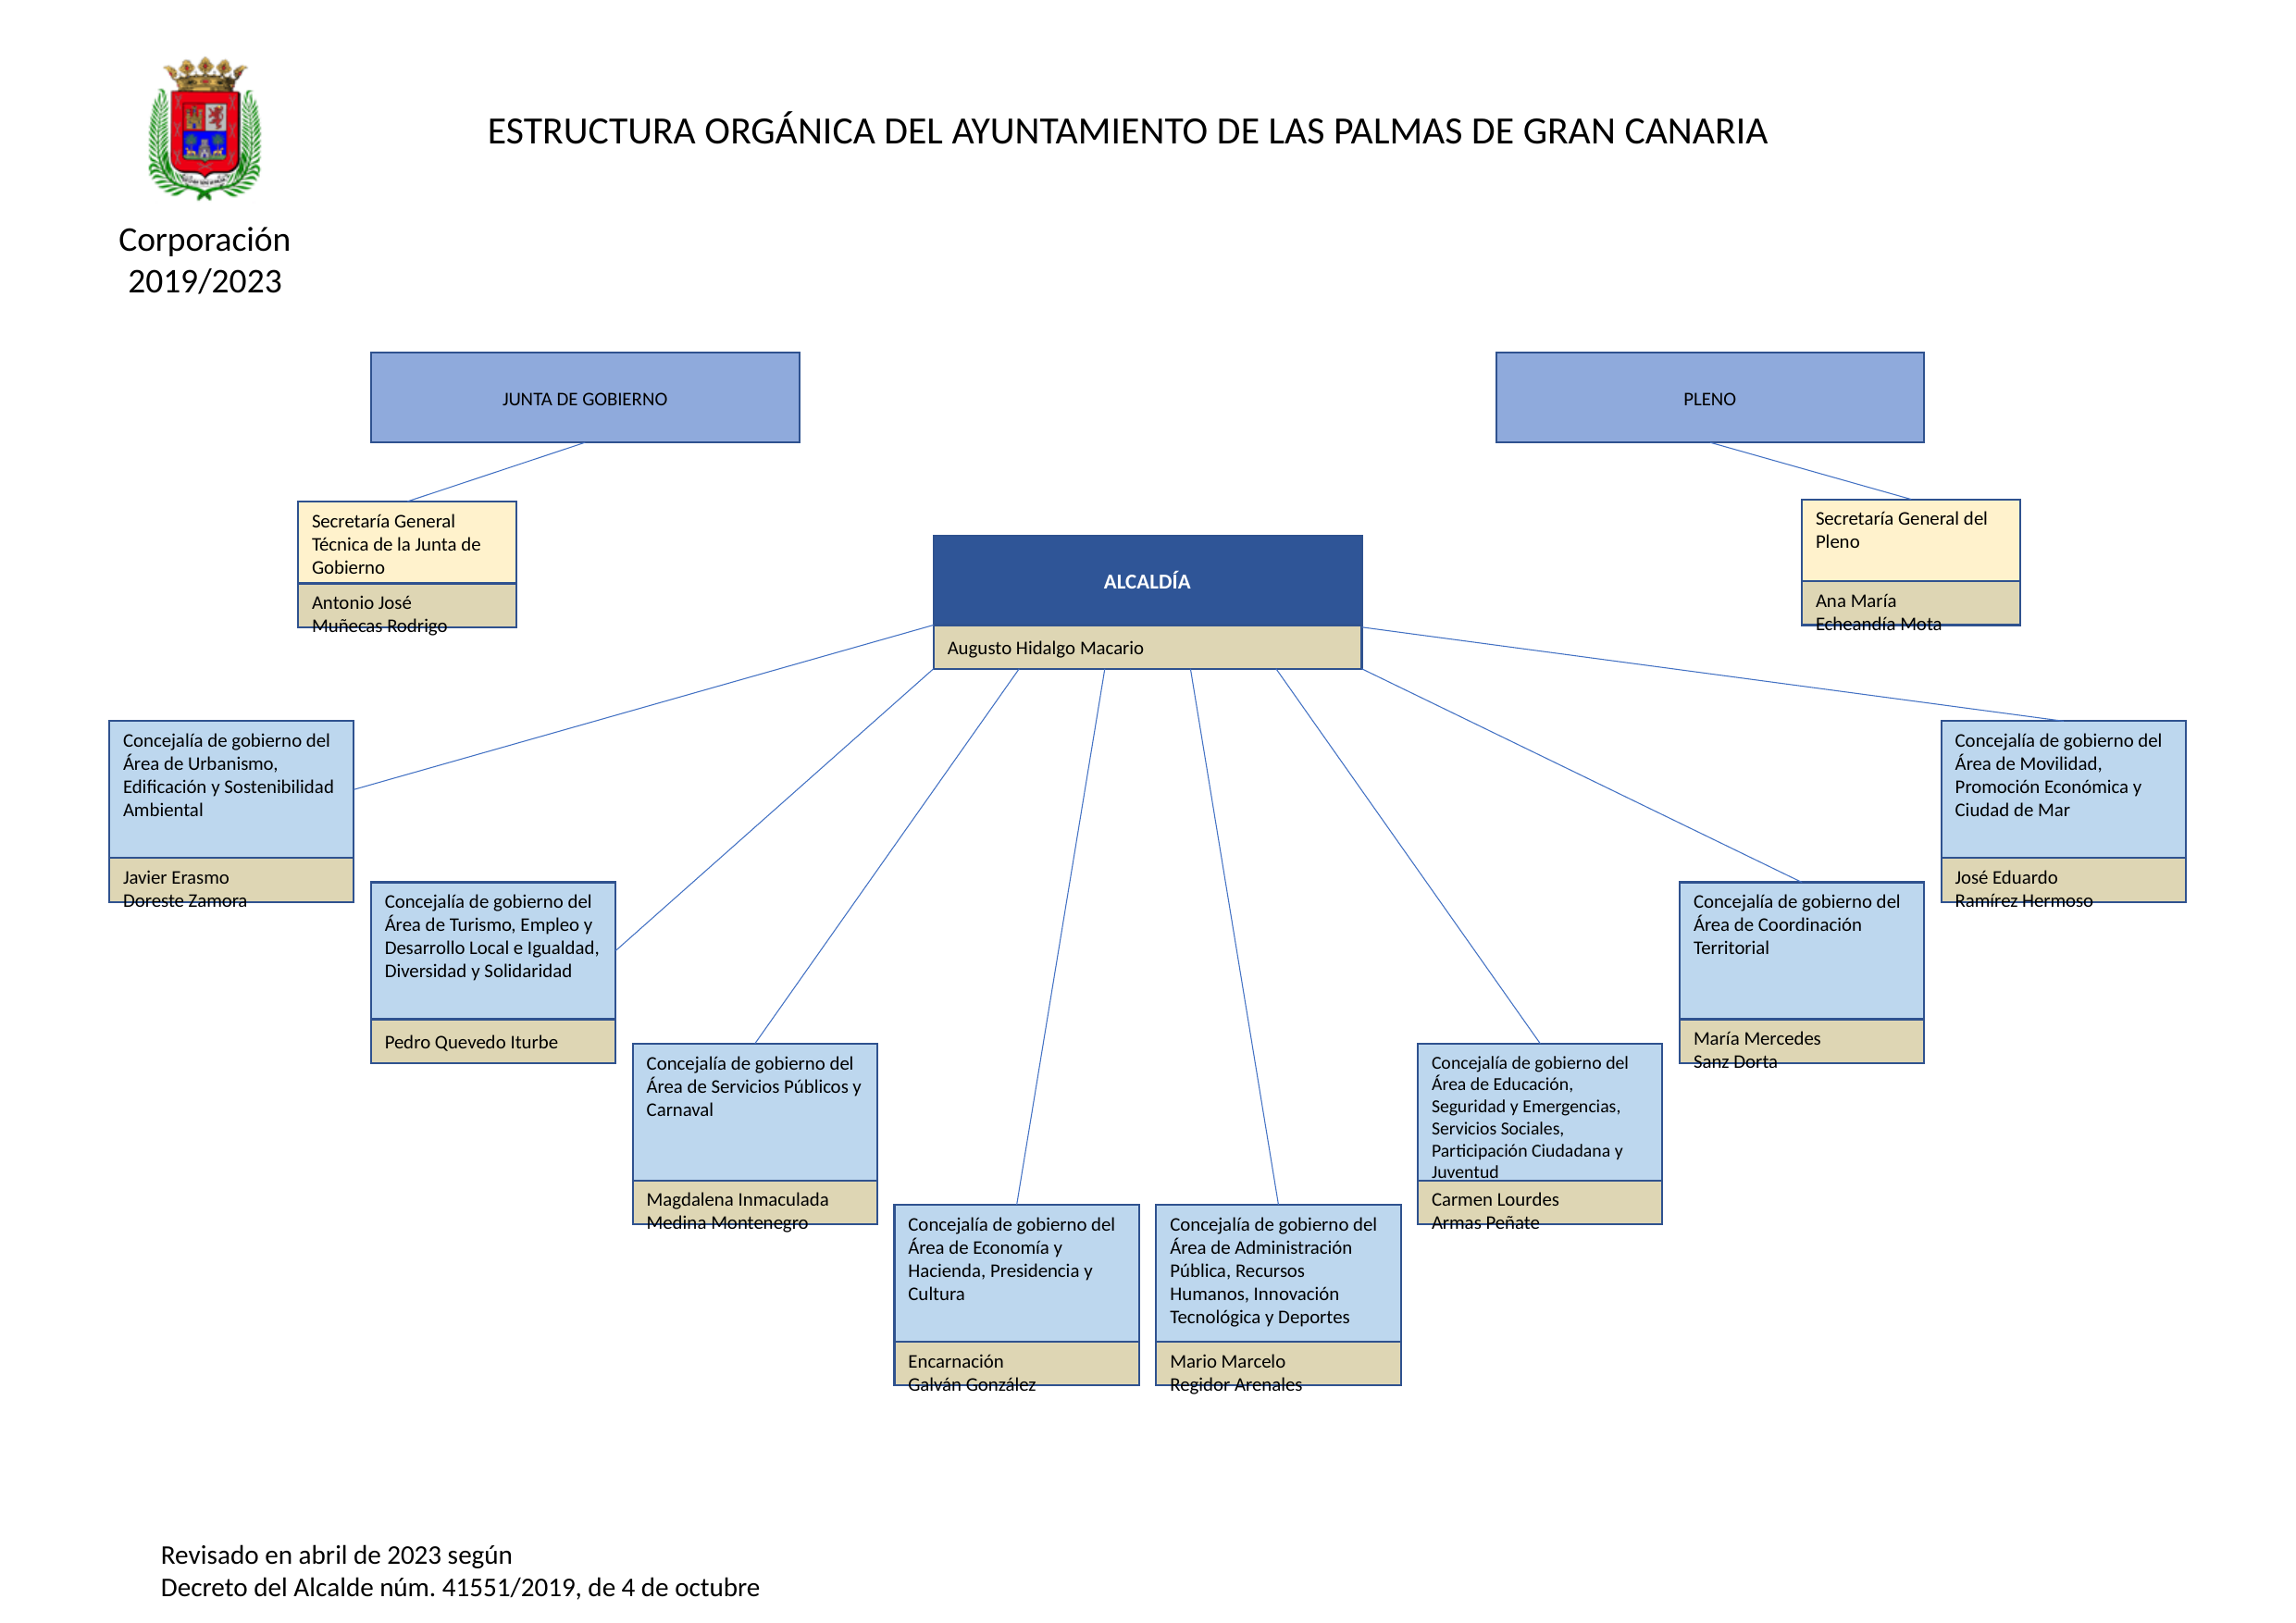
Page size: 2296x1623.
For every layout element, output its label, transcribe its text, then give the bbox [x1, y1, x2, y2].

text_box PLENO [1496, 353, 1924, 442]
text_box Mario Marcelo Regidor Arenales [1156, 1342, 1401, 1385]
text_box Antonio José Muñecas Rodrigo [298, 584, 516, 627]
text_box JUNTA DE GOBIERNO [371, 353, 800, 442]
text_box ALCALDÍA [934, 536, 1361, 625]
text_box Concejalía de gobierno del Área de Educación, Seguridad y Emergencias, Servicios Sociales, Participación Ciudadana y Juventud [1418, 1044, 1662, 1181]
text_box José Eduardo Ramírez Hermoso [1942, 858, 2186, 902]
picture [146, 53, 263, 204]
text_box Carmen Lourdes Armas Peñate [1418, 1181, 1662, 1224]
text_box Concejalía de gobierno del Área de Economía y Hacienda, Presidencia y Cultura [894, 1205, 1139, 1342]
text_box Concejalía de gobierno del Área de Administración Pública, Recursos Humanos, Innovación Tecnológica y Deportes [1156, 1205, 1401, 1342]
text_box Pedro Quevedo Iturbe [371, 1019, 615, 1063]
text_box Secretaría General del Pleno [1802, 500, 2020, 581]
text_box ESTRUCTURA ORGÁNICA DEL AYUNTAMIENTO DE LAS PALMAS DE GRAN CANARIA [473, 98, 1822, 159]
text_box Secretaría General Técnica de la Junta de Gobierno [298, 502, 516, 584]
text_box Javier Erasmo Doreste Zamora [109, 858, 354, 902]
text_box Ana María Echeandía Mota [1802, 581, 2020, 626]
text_box María Mercedes Sanz Dorta [1680, 1019, 1924, 1063]
text_box Concejalía de gobierno del Área de Urbanismo, Edificación y Sostenibilidad Ambiental [109, 721, 354, 858]
text_box Augusto Hidalgo Macario [934, 625, 1361, 669]
text_box Magdalena Inmaculada Medina Montenegro [633, 1181, 877, 1224]
text_box Concejalía de gobierno del Área de Servicios Públicos y Carnaval [633, 1044, 877, 1181]
text_box Concejalía de gobierno del Área de Coordinación Territorial [1680, 883, 1924, 1019]
text_box Corporación 2019/2023 [82, 209, 328, 308]
text_box Encarnación Galván González [894, 1342, 1139, 1385]
text_box Concejalía de gobierno del Área de Movilidad, Promoción Económica y Ciudad de Mar [1942, 721, 2186, 858]
text_box Concejalía de gobierno del Área de Turismo, Empleo y Desarrollo Local e Igualdad, Diversidad y Solidaridad [371, 883, 615, 1019]
text_box Revisado en abril de 2023 según Decreto del Alcalde núm. 41551/2019, de 4 de octubre [146, 1530, 1362, 1610]
